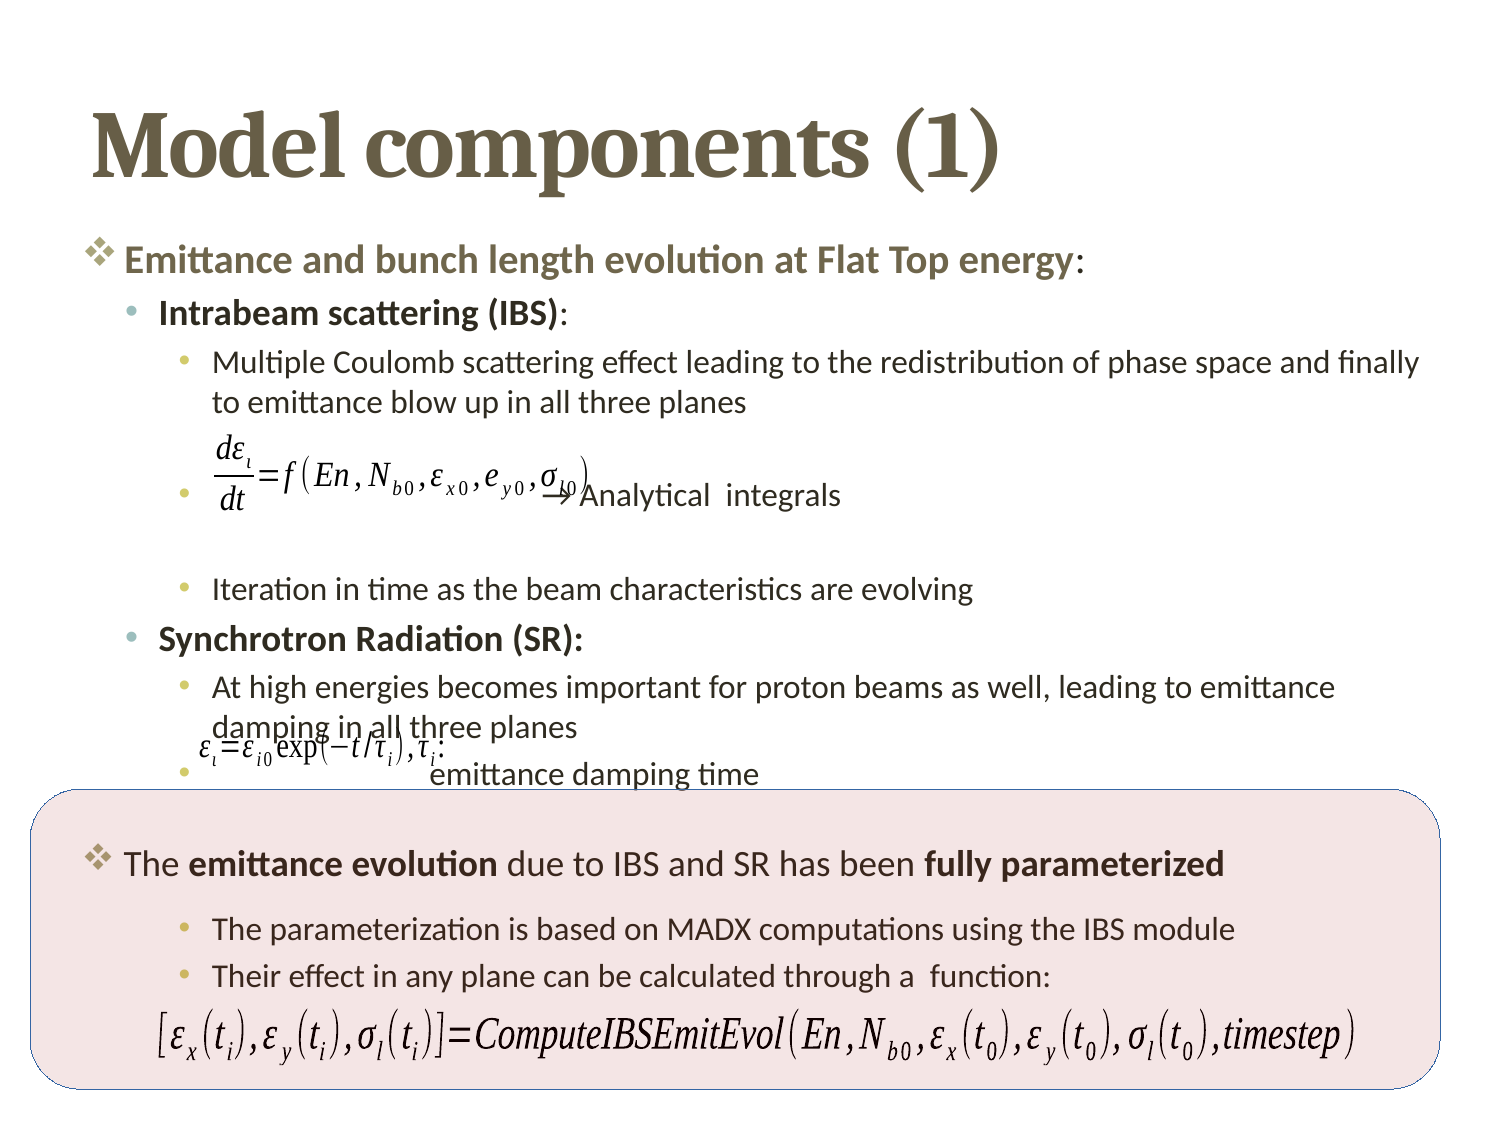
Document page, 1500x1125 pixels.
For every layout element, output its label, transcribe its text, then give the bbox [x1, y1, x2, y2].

chart [192, 723, 454, 770]
chart [203, 428, 597, 519]
text_box [30, 789, 1441, 1090]
title Model components (1) [75, 45, 1325, 224]
list Emittance and bunch length evolution at Flat Top energy: Intrabeam scattering (IBS): Multiple Coulomb scattering effect leading to the redistribution of phase space and finally to emittance blow up in all three planes → Analytical integrals Iteration in time as the beam characteristics are evolving Synchrotron Radiation (SR): At high energies becomes important for proton beams as well, leading to emittance damping in all three planes emittance damping time The emittance evolution due to IBS and SR has been fully parameterized The parameterization is based on MADX computations using the IBS module Their effect in any plane can be calculated through a function: [50, 224, 1456, 1050]
